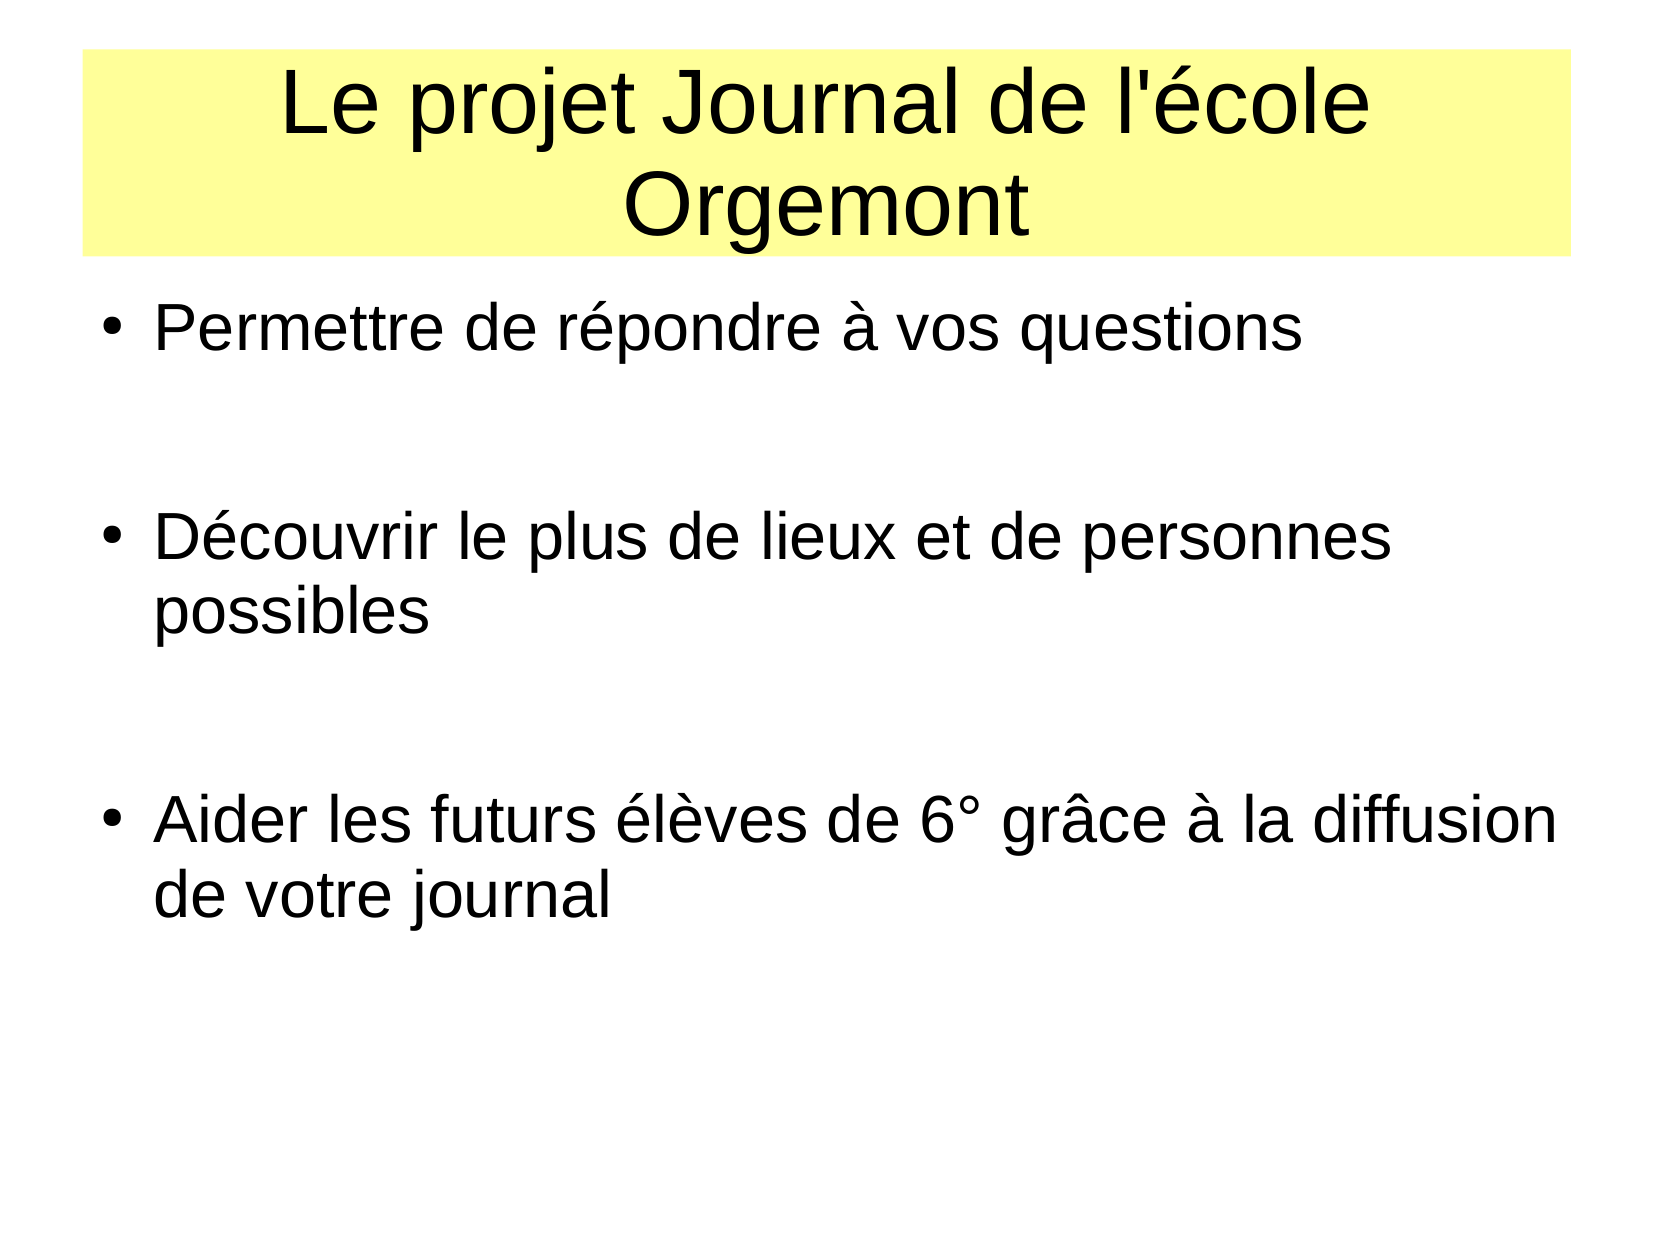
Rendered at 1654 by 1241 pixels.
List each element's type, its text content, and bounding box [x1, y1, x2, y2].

title Le projet Journal de l'école Orgemont [82, 49, 1571, 257]
list Permettre de répondre à vos questions Découvrir le plus de lieux et de personnes possibles Aider les futurs élèves de 6° grâce à la diffusion de votre journal [82, 290, 1571, 1010]
